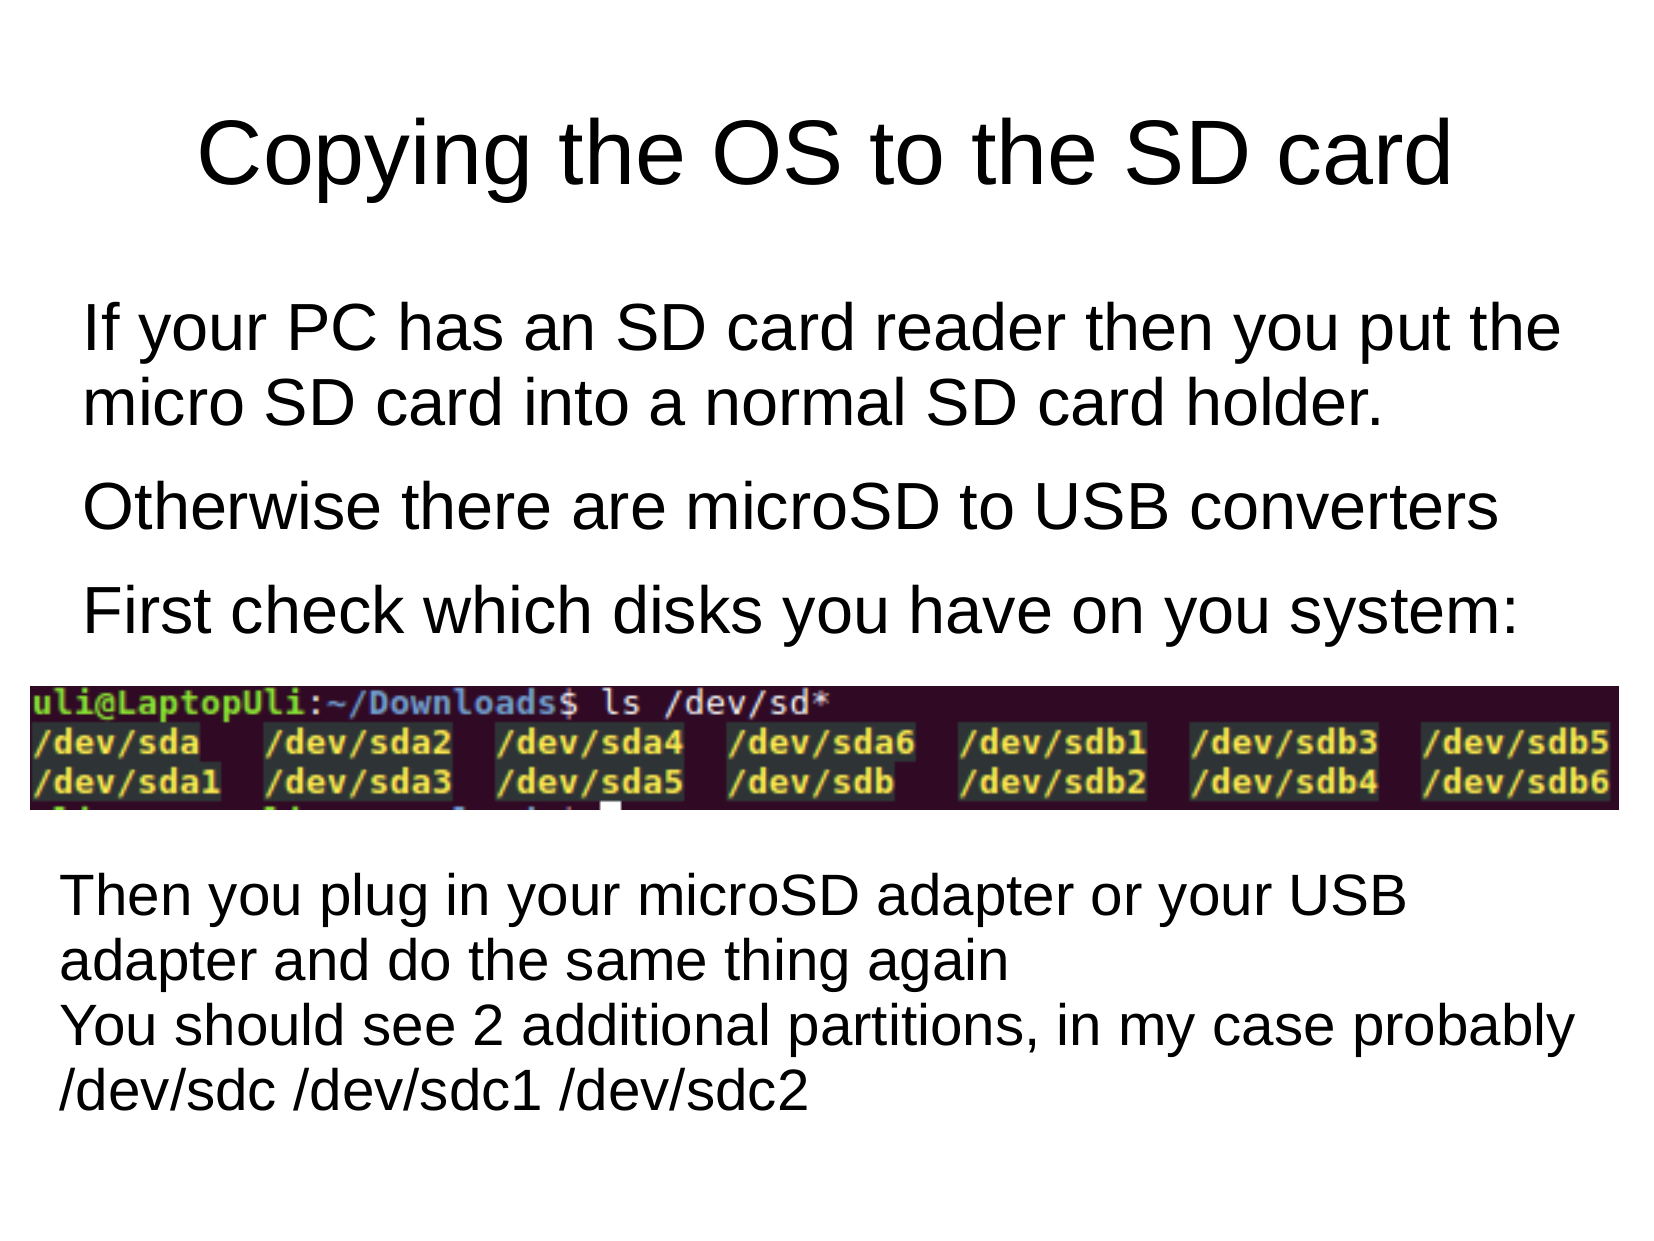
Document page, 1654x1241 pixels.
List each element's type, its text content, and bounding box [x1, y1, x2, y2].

title Copying the OS to the SD card [82, 49, 1571, 257]
text_box Then you plug in your microSD adapter or your USB adapter and do the same thing again You should see 2 additional partitions, in my case probably /dev/sdc /dev/sdc1 /dev/sdc2 [45, 855, 1621, 1130]
list If your PC has an SD card reader then you put the micro SD card into a normal SD card holder. Otherwise there are microSD to USB converters First check which disks you have on you system: [82, 290, 1571, 661]
picture [30, 686, 1619, 811]
